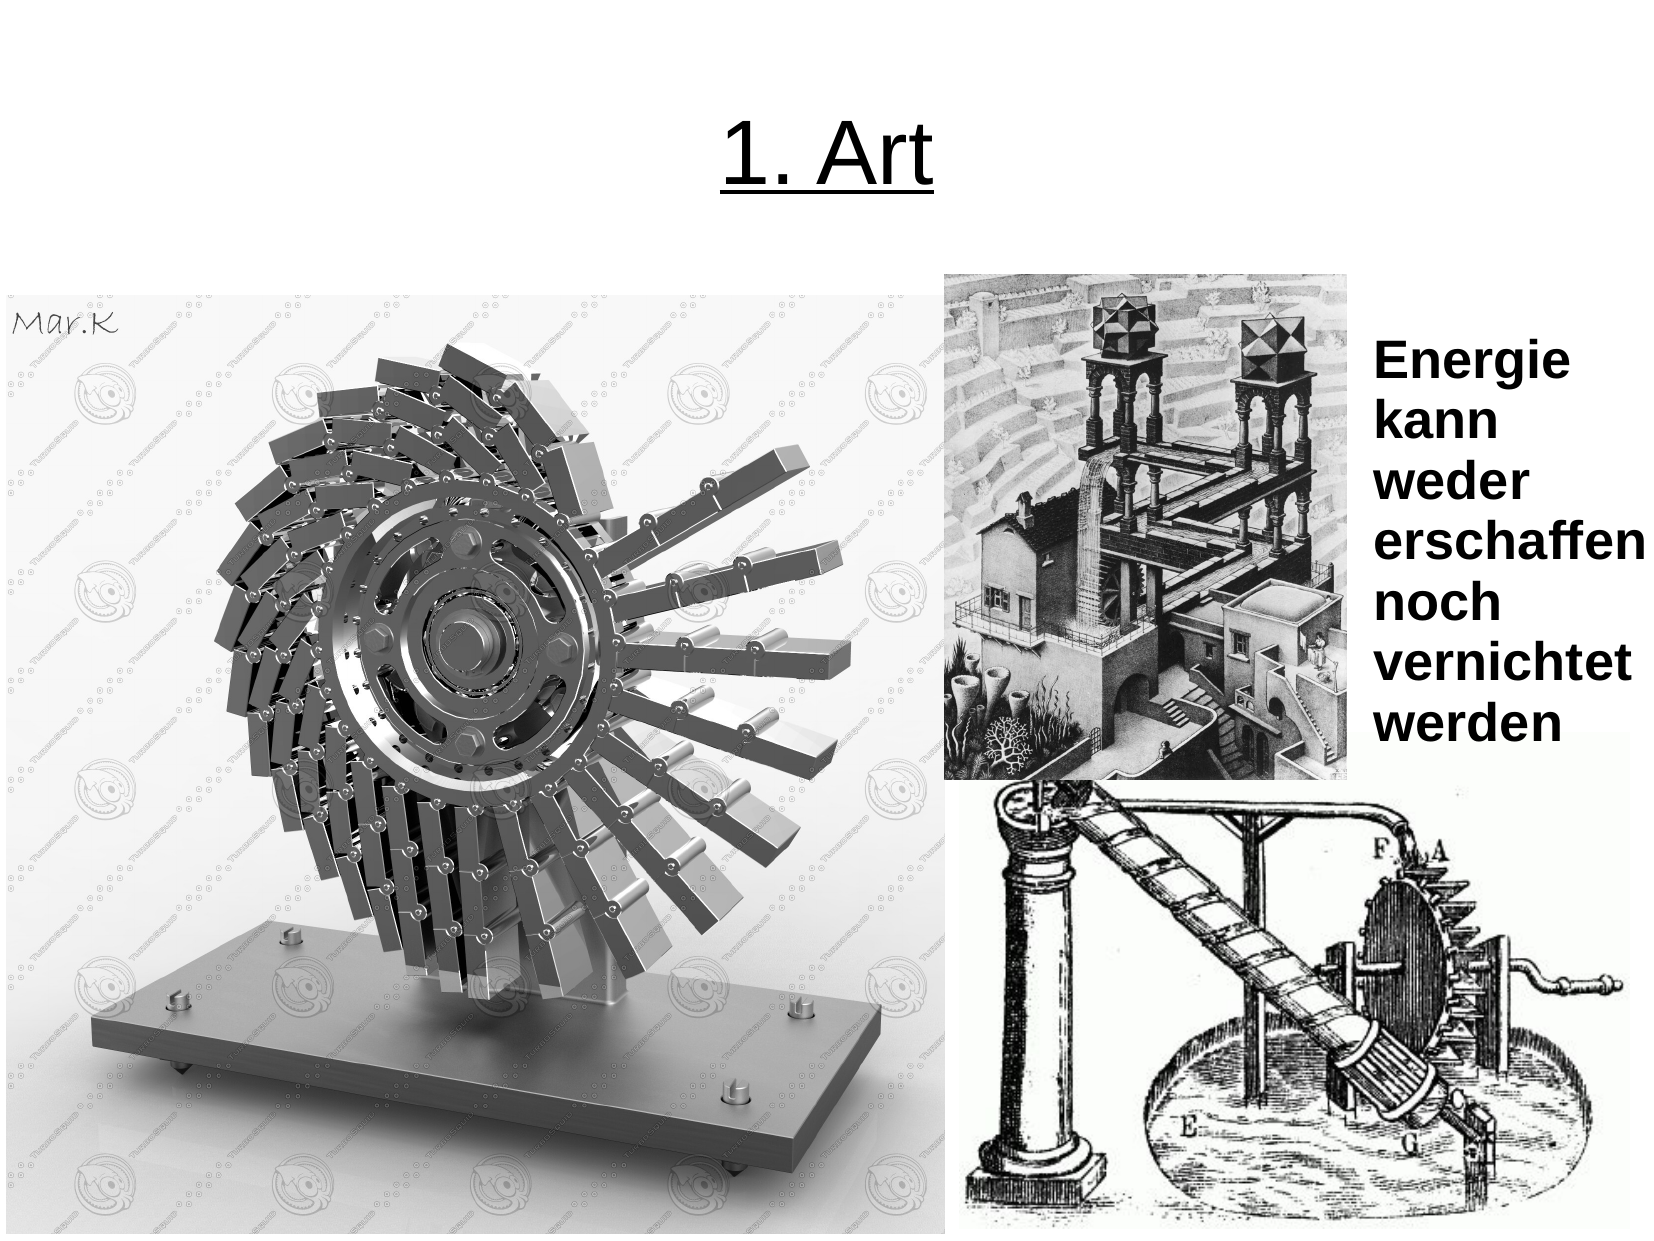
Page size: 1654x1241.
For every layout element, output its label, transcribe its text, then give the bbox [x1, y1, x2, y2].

picture [6, 274, 1630, 1234]
title 1. Art [82, 49, 1571, 257]
text_box Energie kann weder erschaffen noch vernichtet werden [1322, 200, 1654, 768]
